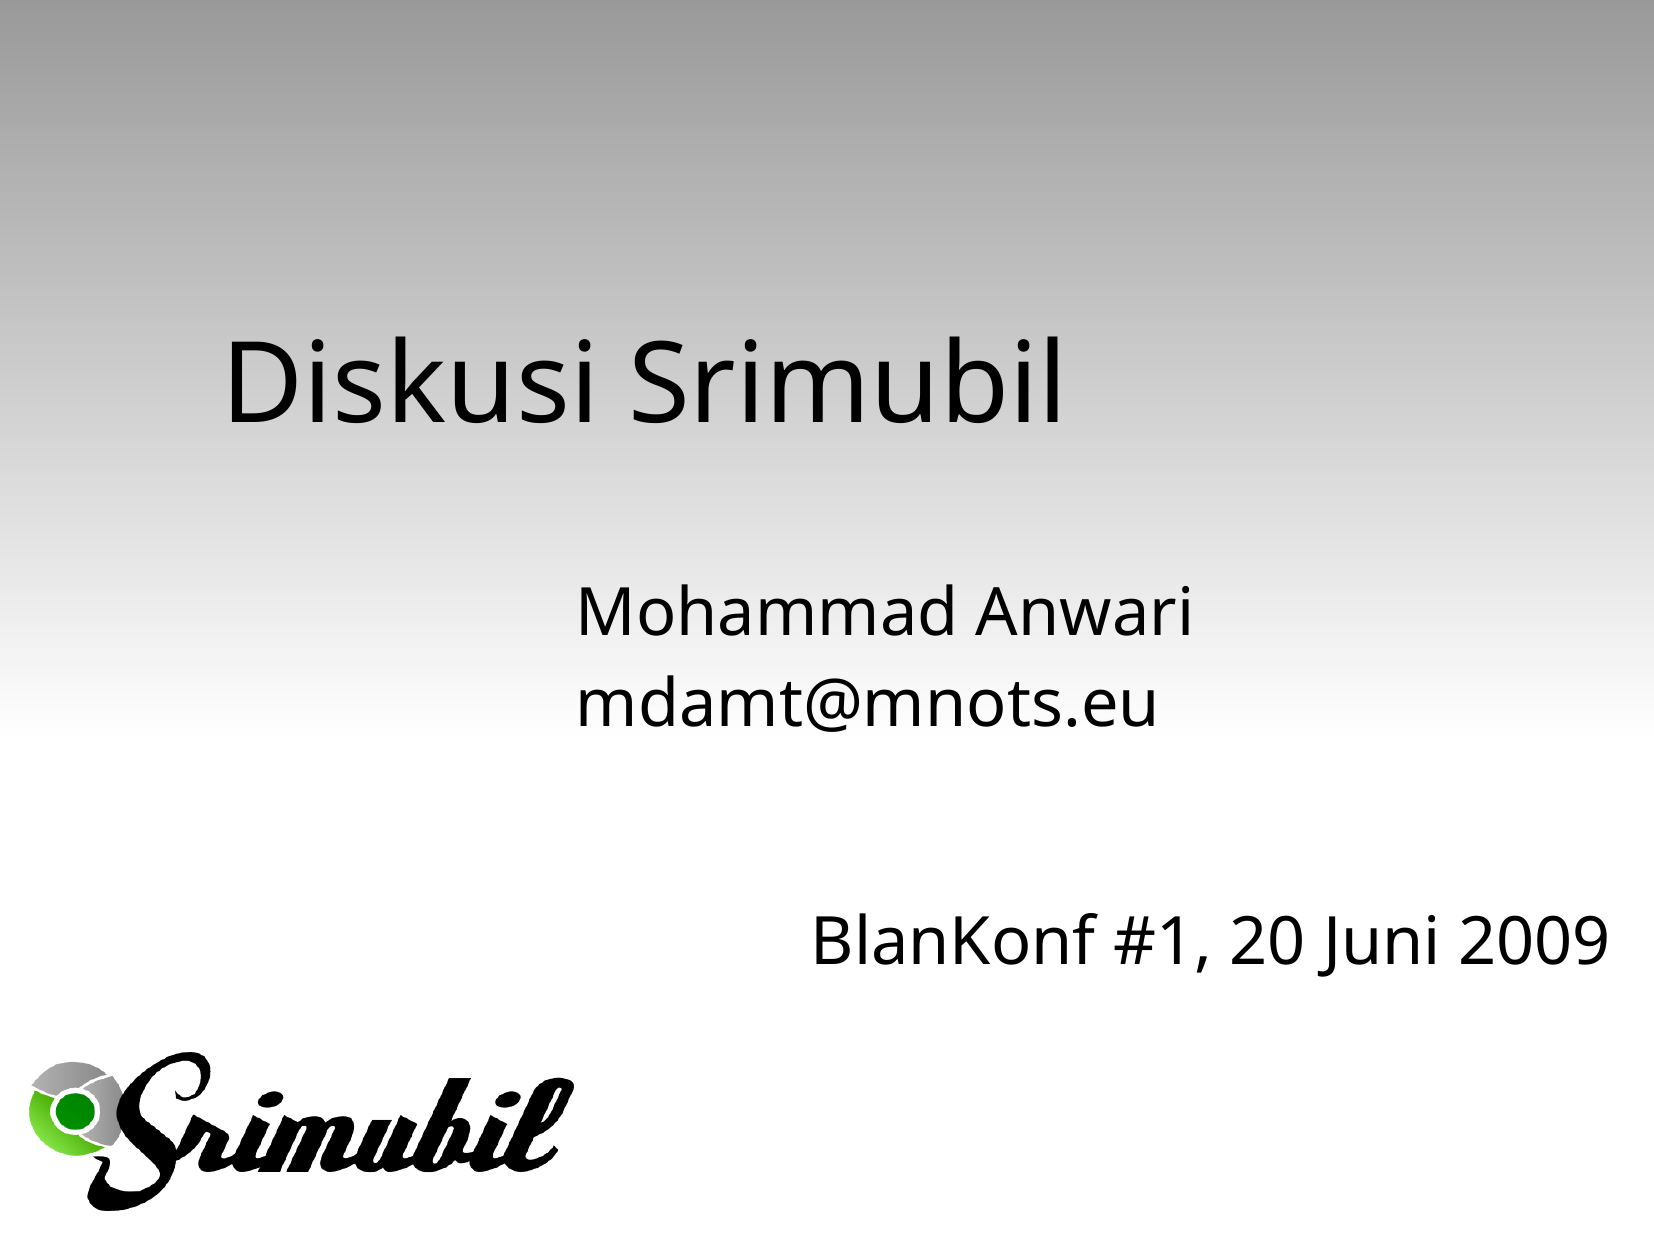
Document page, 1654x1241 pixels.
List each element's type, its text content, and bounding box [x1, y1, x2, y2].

text_box BlanKonf #1, 20 Juni 2009 [795, 885, 1536, 984]
text_box Diskusi Srimubil [206, 295, 986, 451]
text_box Mohammad Anwari mdamt@mnots.eu [561, 556, 1127, 739]
picture [29, 1052, 574, 1211]
